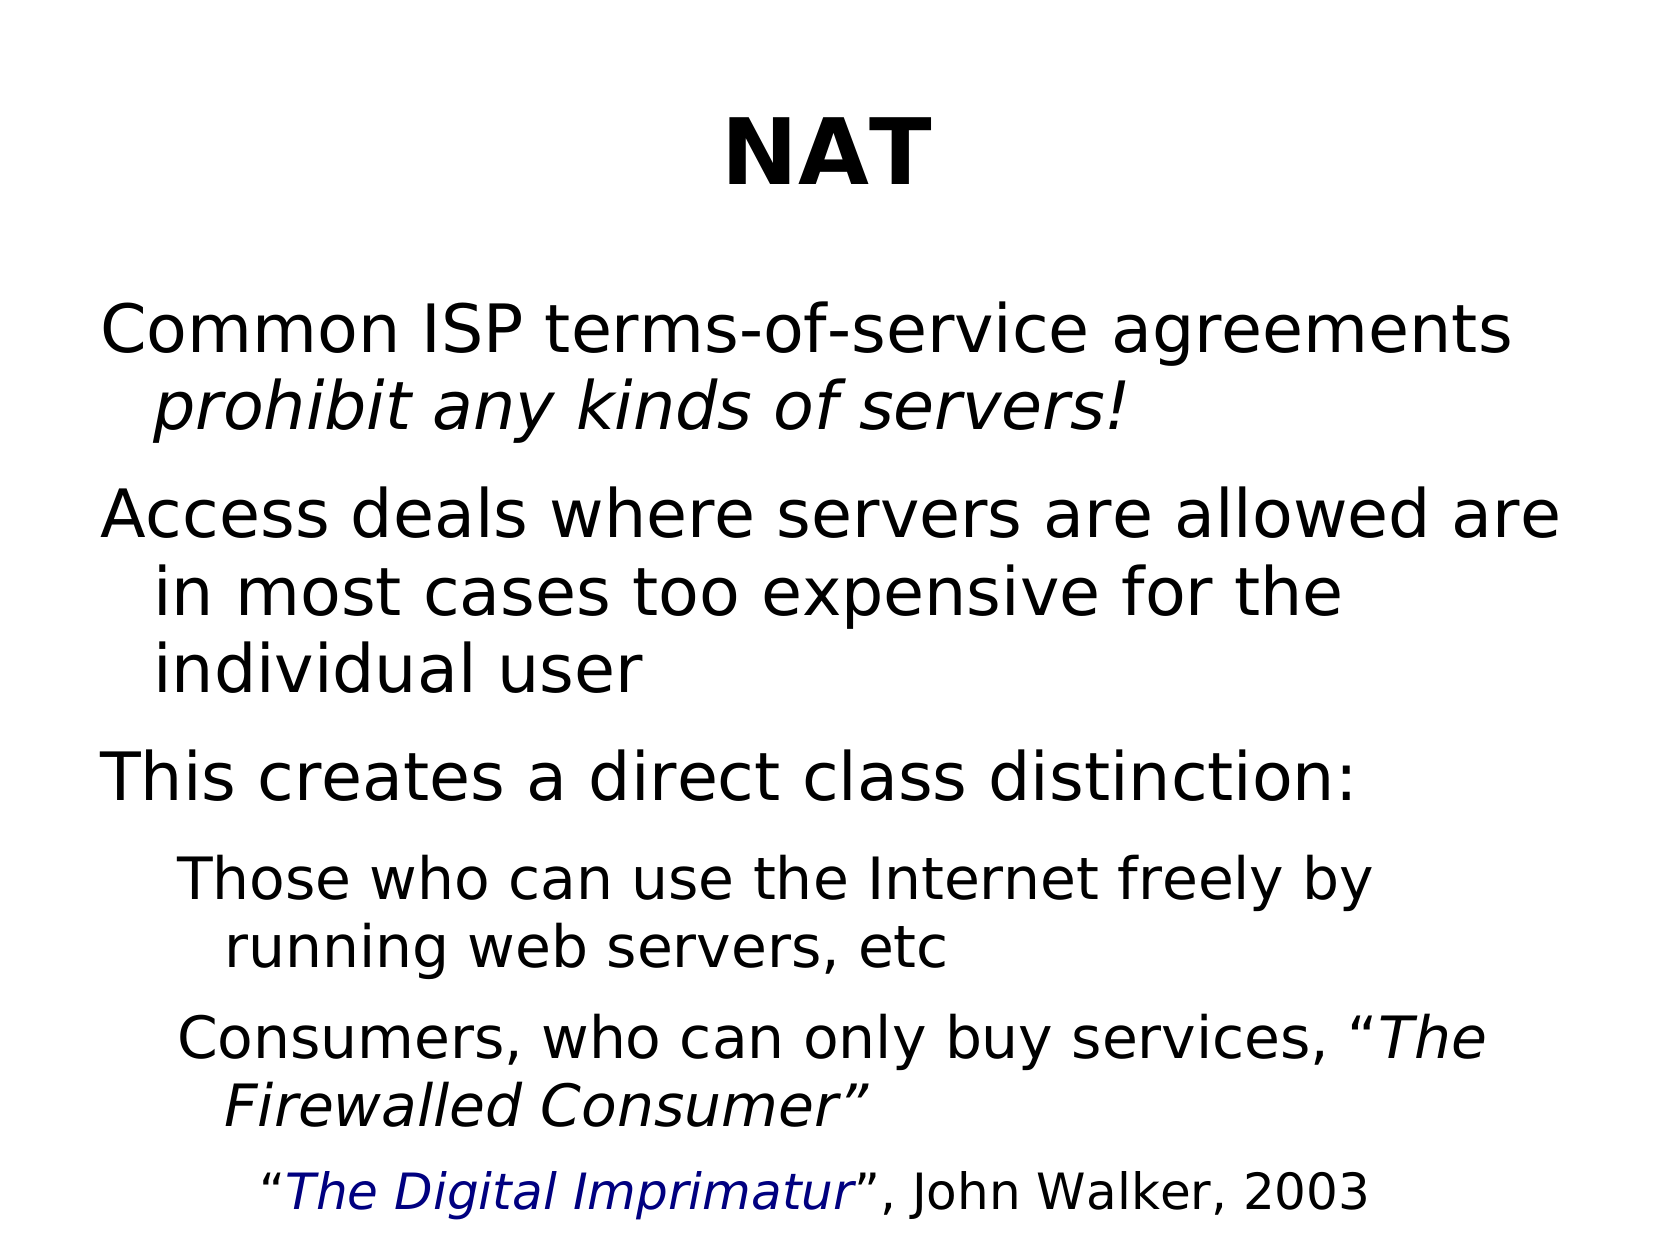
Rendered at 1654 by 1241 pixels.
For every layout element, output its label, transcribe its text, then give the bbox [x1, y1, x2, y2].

list Common ISP terms-of-service agreements prohibit any kinds of servers! Access deals where servers are allowed are in most cases too expensive for the individual user This creates a direct class distinction: Those who can use the Internet freely by running web servers, etc Consumers, who can only buy services, “The Firewalled Consumer” “The Digital Imprimatur”, John Walker, 2003 [82, 290, 1571, 1222]
title NAT [82, 56, 1571, 250]
